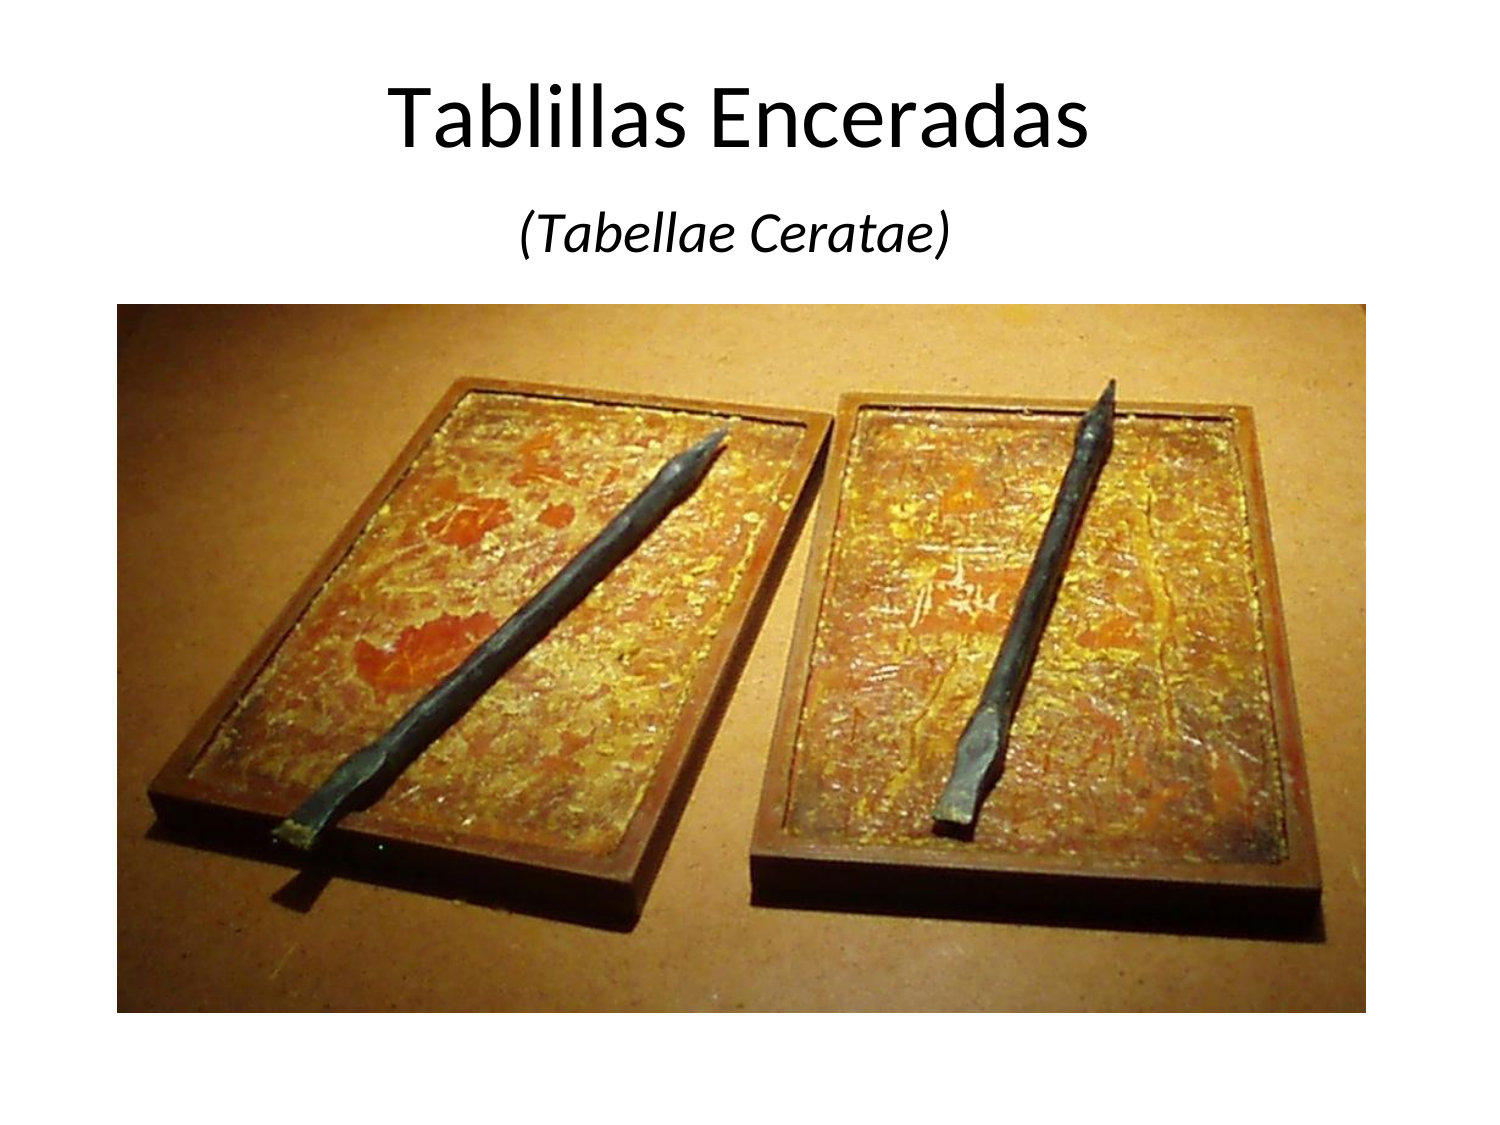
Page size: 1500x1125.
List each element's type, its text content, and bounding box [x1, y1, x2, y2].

picture [117, 304, 1366, 1014]
text_box (Tabellae Ceratae) [70, 163, 1421, 282]
title Tablillas Enceradas [75, 45, 1426, 176]
